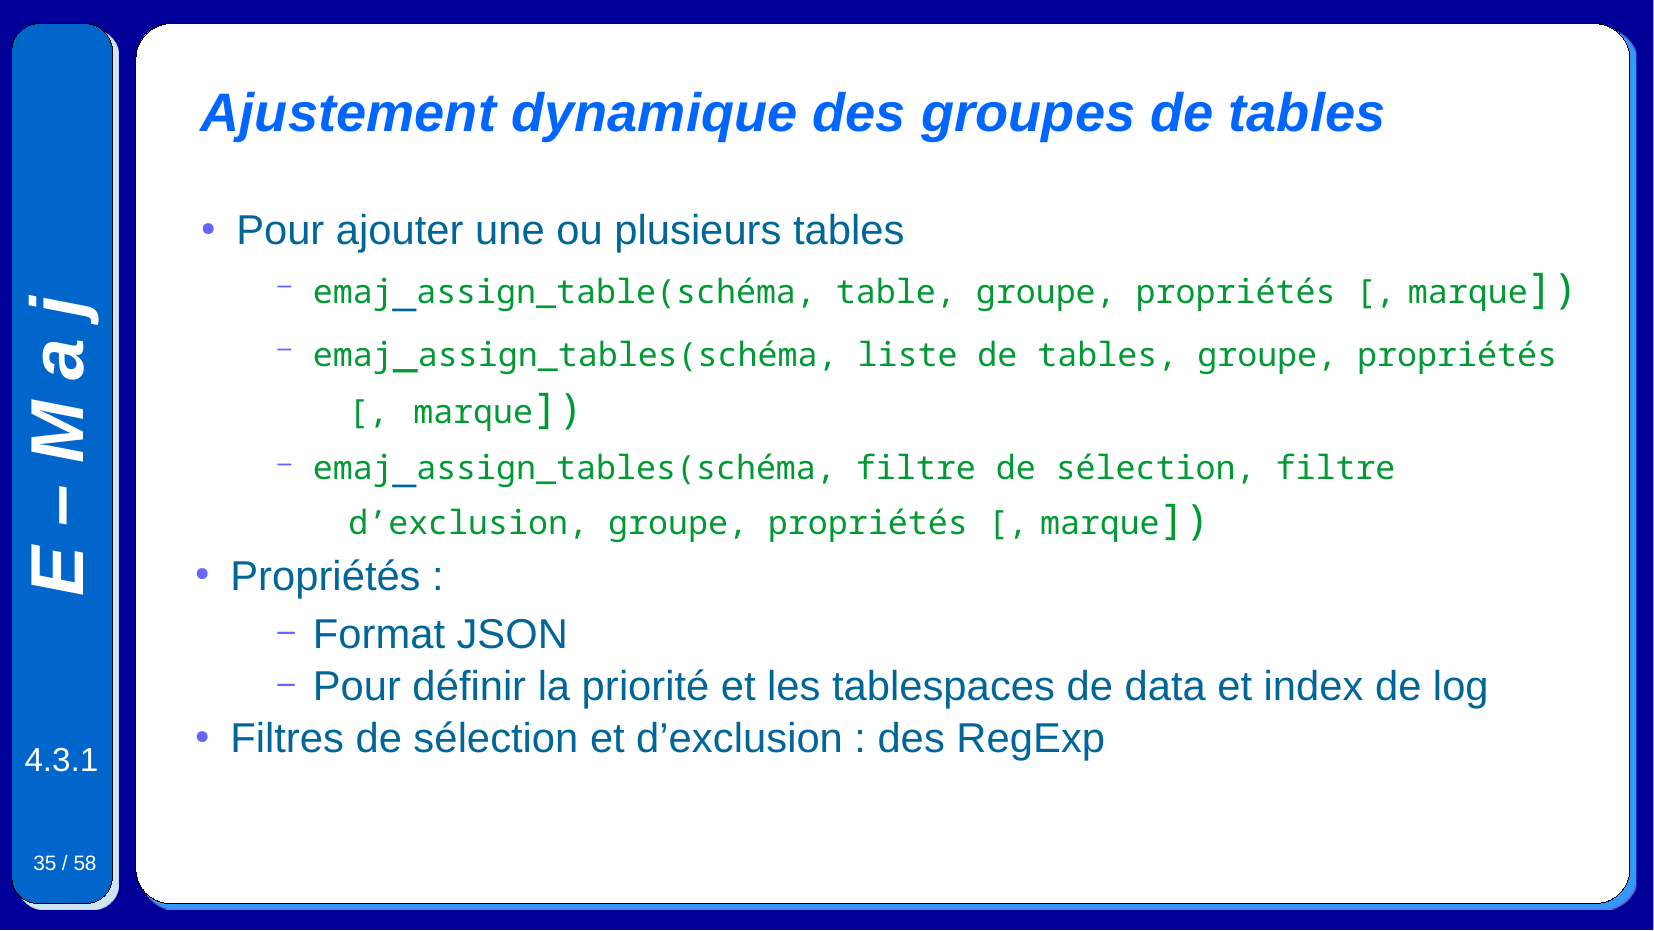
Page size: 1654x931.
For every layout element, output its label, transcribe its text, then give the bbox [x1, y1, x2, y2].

list Pour ajouter une ou plusieurs tables emaj_assign_table(schéma, table, groupe, propriétés [, marque]) emaj_assign_tables(schéma, liste de tables, groupe, propriétés [, marque]) emaj_assign_tables(schéma, filtre de sélection, filtre d’exclusion, groupe, propriétés [, marque]) Propriétés : Format JSON Pour définir la priorité et les tablespaces de data et index de log Filtres de sélection et d’exclusion : des RegExp [177, 206, 1587, 834]
title Ajustement dynamique des groupes de tables [200, 34, 1575, 191]
